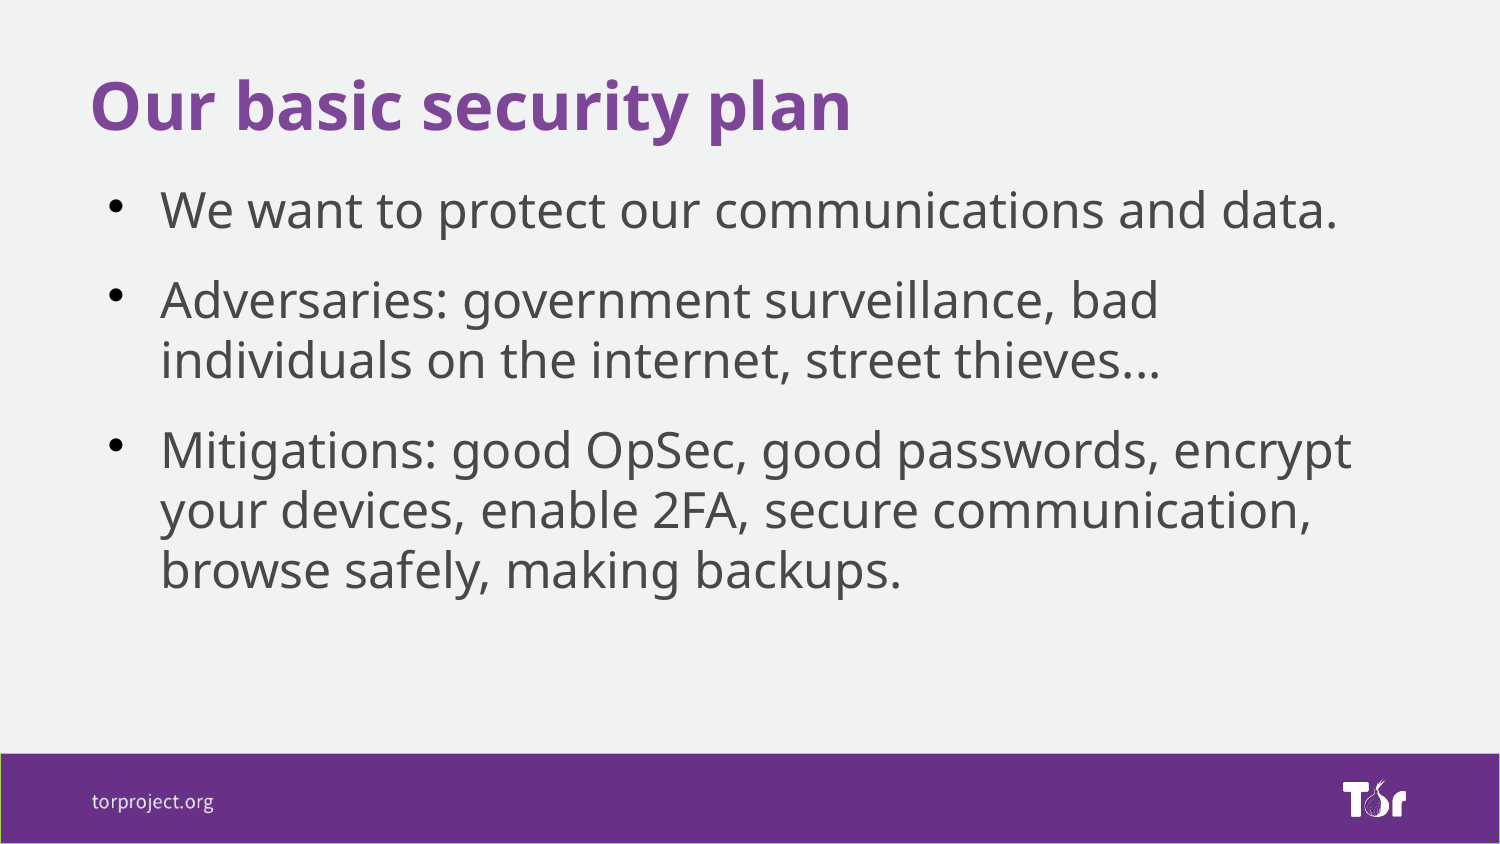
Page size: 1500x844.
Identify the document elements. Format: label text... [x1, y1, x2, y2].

picture [75, 780, 604, 821]
text_box We want to protect our communications and data. Adversaries: government surveillance, bad individuals on the internet, street thieves... Mitigations: good OpSec, good passwords, encrypt your devices, enable 2FA, secure communication, browse safely, making backups. [74, 171, 1425, 729]
text_box Our basic security plan [74, 33, 1425, 171]
picture [1343, 778, 1406, 817]
